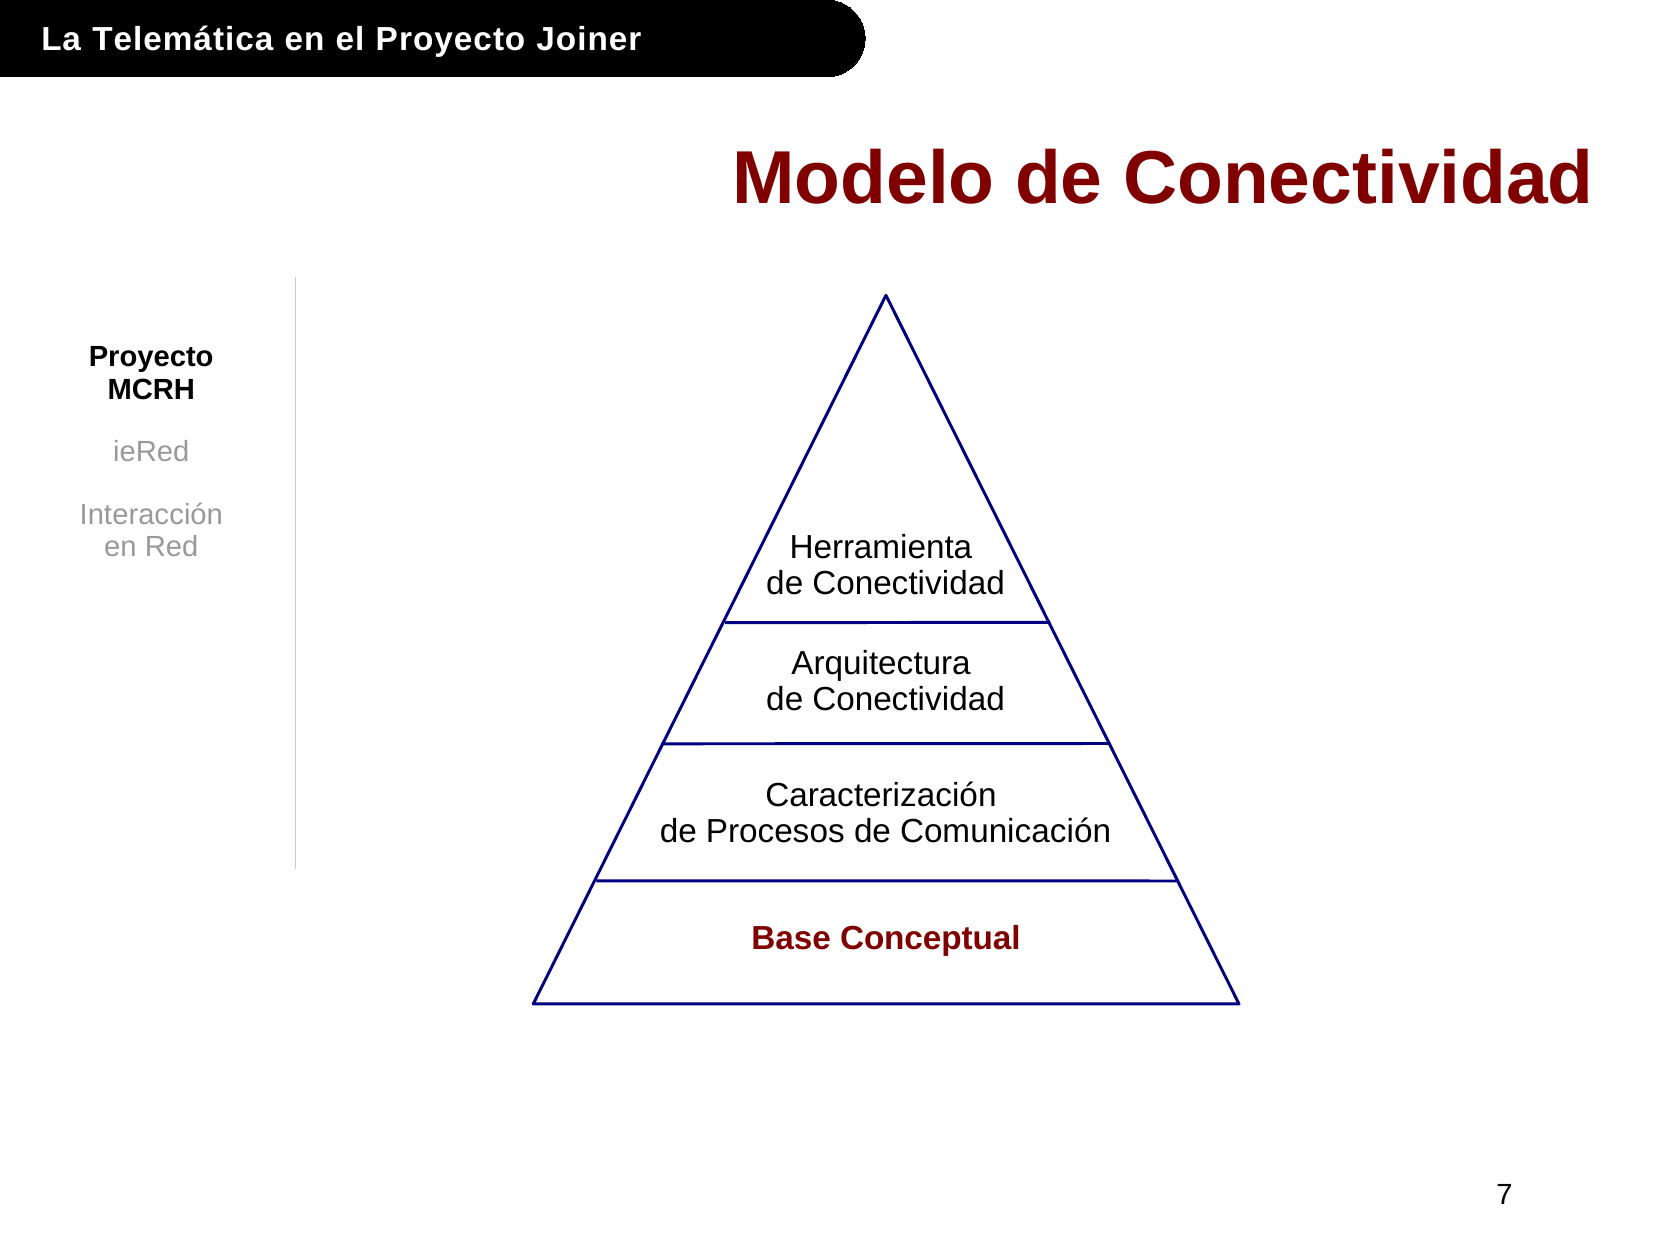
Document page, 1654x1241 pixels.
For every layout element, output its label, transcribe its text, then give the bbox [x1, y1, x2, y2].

list Proyecto MCRH ieRed Interacción en Red [18, 277, 285, 862]
text_box Herramienta de Conectividad [766, 530, 1006, 612]
text_box Arquitectura de Conectividad [766, 646, 1006, 728]
text_box Caracterización de Procesos de Comunicación [643, 778, 1128, 863]
title Modelo de Conectividad [118, 118, 1595, 237]
text_box Base Conceptual [751, 920, 1022, 965]
